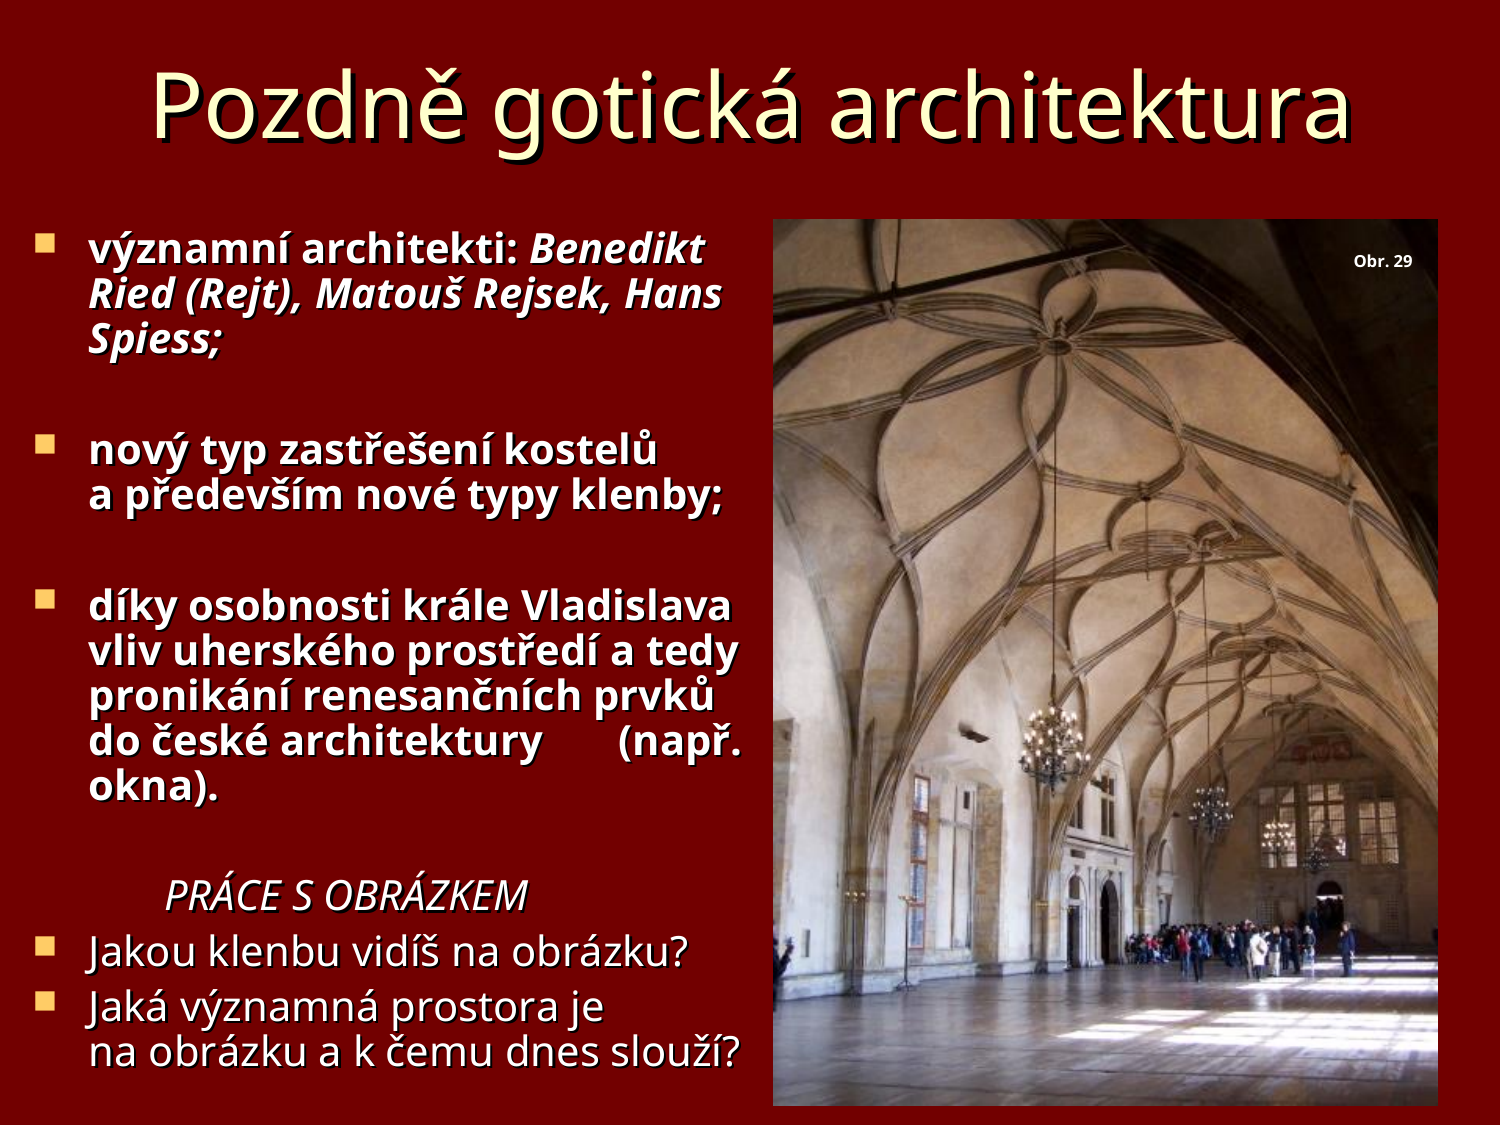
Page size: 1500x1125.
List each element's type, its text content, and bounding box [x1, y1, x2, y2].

list významní architekti: Benedikt Ried (Rejt), Matouš Rejsek, Hans Spiess; nový typ zastřešení kostelů a především nové typy klenby; díky osobnosti krále Vladislava vliv uherského prostředí a tedy pronikání renesančních prvků do české architektury (např. okna). PRÁCE S OBRÁZKEM Jakou klenbu vidíš na obrázku? Jaká významná prostora je na obrázku a k čemu dnes slouží? [17, 219, 762, 1094]
title Pozdně gotická architektura [76, 19, 1427, 185]
text_box [773, 220, 1438, 1107]
text_box Obr. 29 [1338, 242, 1428, 279]
